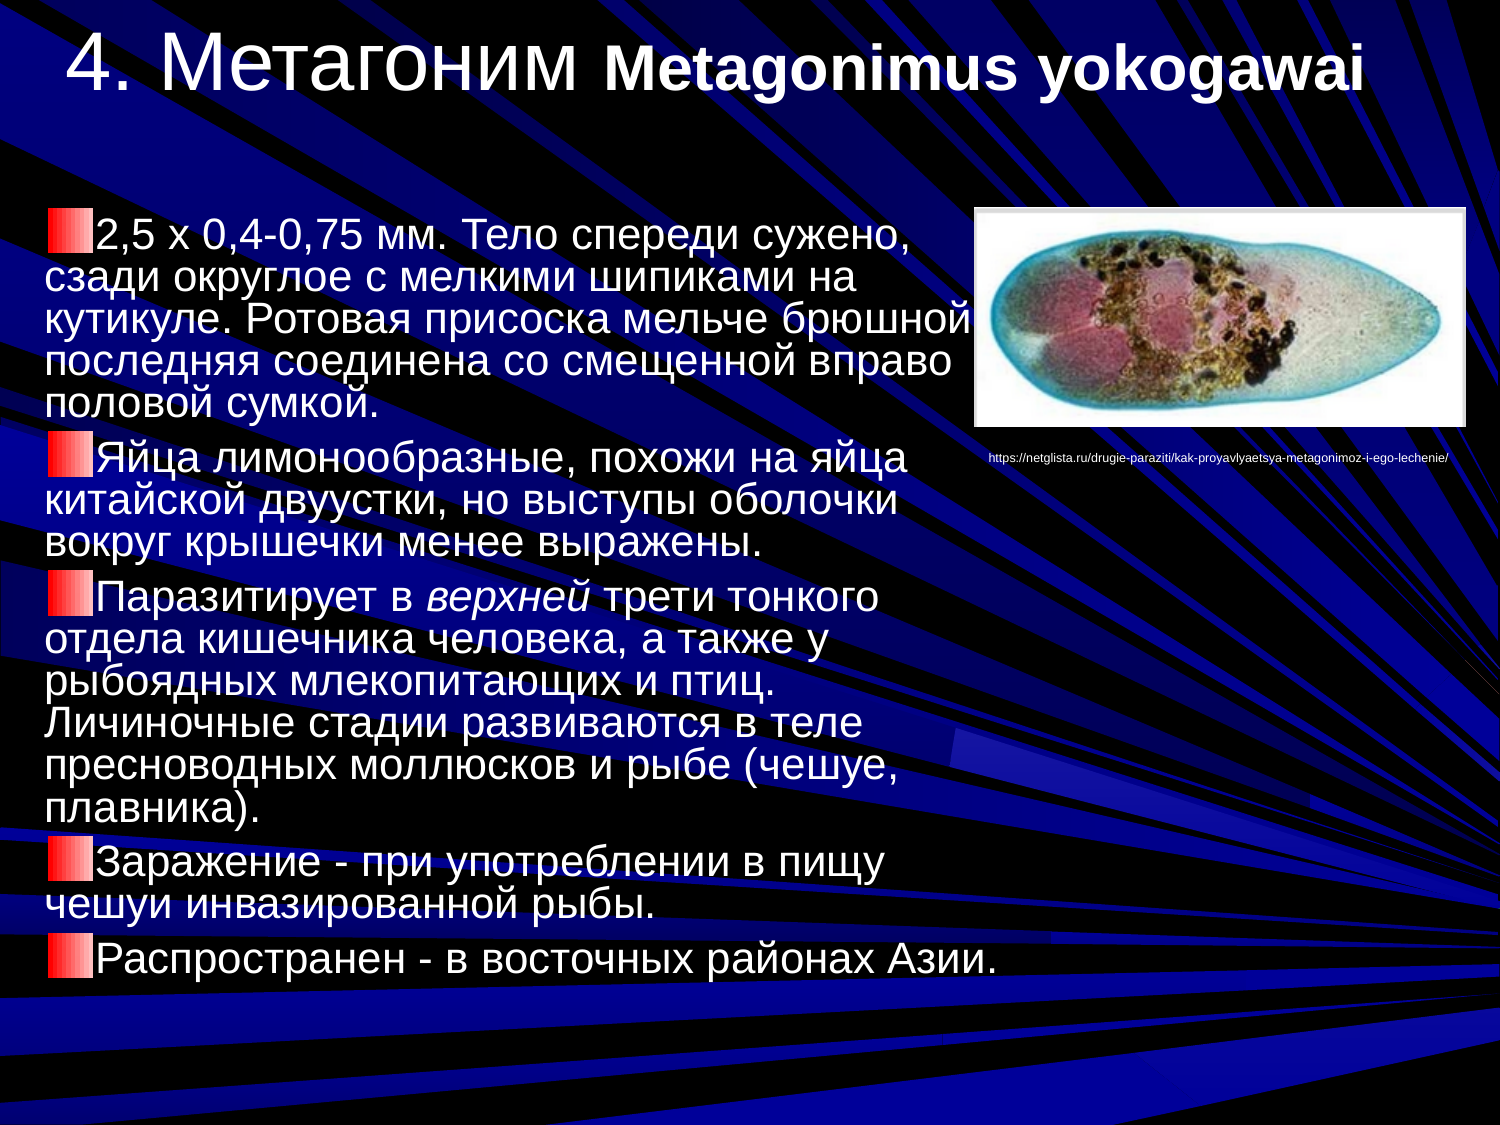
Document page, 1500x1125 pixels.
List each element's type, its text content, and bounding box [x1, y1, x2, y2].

picture [974, 208, 1466, 427]
text_box https://netglista.ru/drugie-paraziti/kak-proyavlyaetsya-metagonimoz-i-ego-lechenie/ [973, 444, 1464, 474]
list 2,5 х 0,4-0,75 мм. Тело спереди сужено, сзади округлое с мелкими шипиками на кутикуле. Ротовая присоска мельче брюшной, последняя соединена со смещенной вправо половой сумкой. Яйца лимонообразные, похожи на яйца китайской двуустки, но выступы оболочки вокруг крышечки менее выражены. Паразитирует в верхней трети тонкого отдела кишечника человека, а также у рыбоядных млекопитающих и птиц. Личиночные стадии развиваются в теле пресноводных моллюсков и рыбе (чешуе, плавника). Заражение - при употреблении в пищу чешуи инвазированной рыбы. Распространен - в восточных районах Азии. [29, 208, 1034, 1000]
title 4. Метагоним Metagonimus yokogawai [41, 0, 1392, 188]
